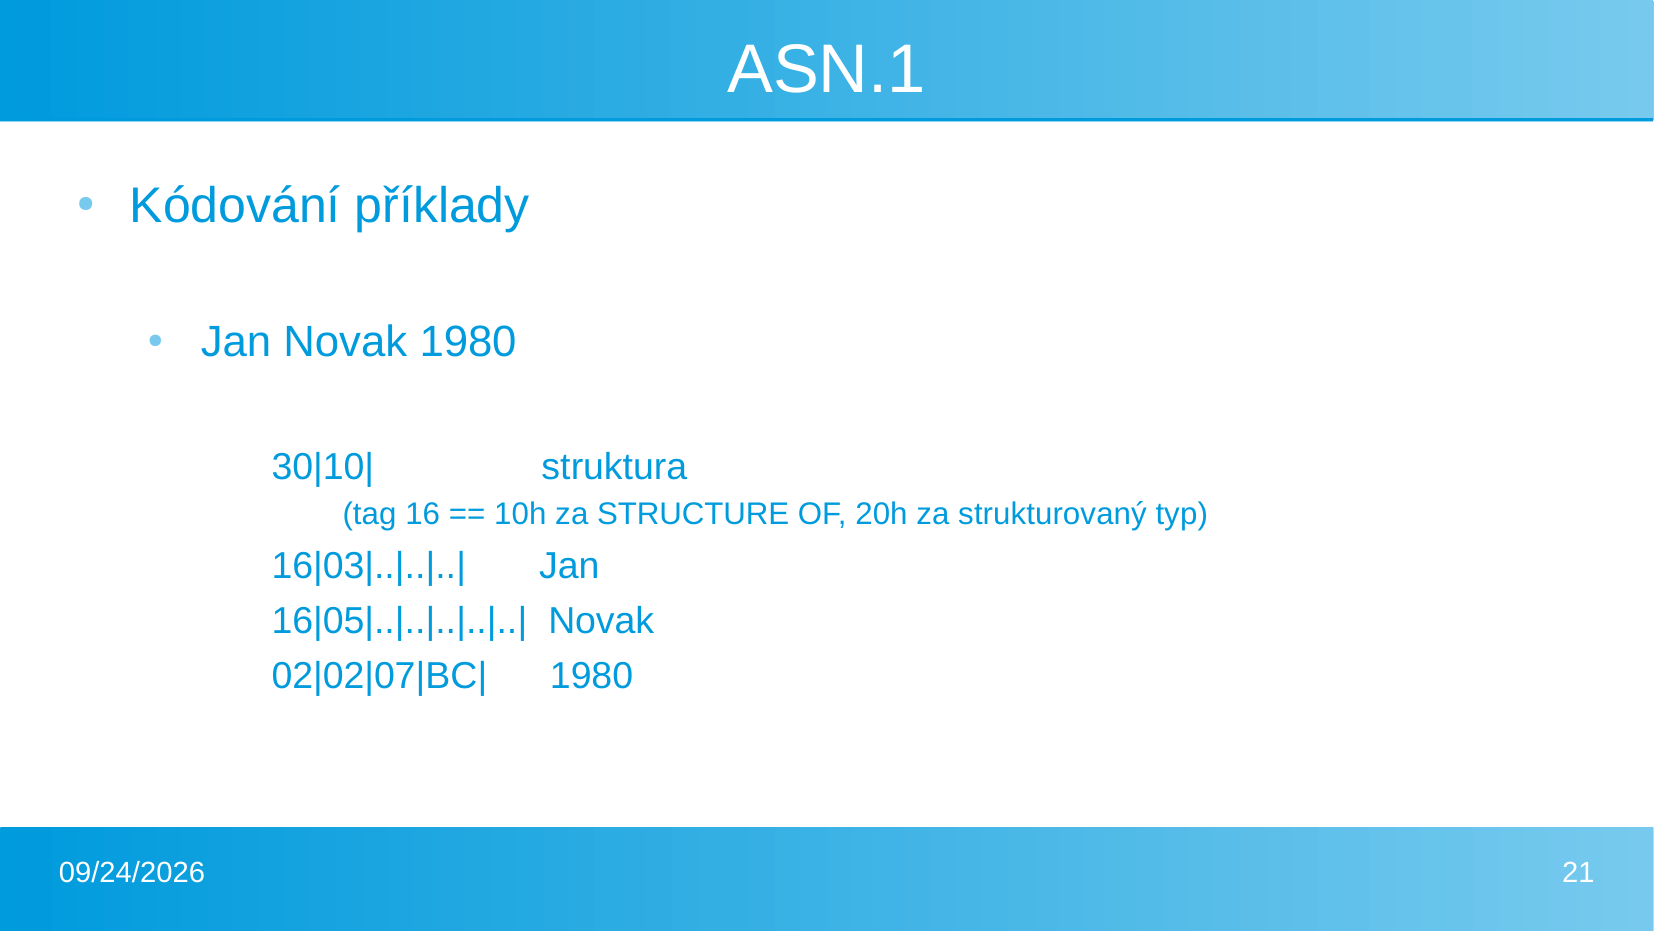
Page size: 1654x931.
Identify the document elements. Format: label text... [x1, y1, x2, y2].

list Kódování příklady Jan Novak 1980 30|10| struktura (tag 16 == 10h za STRUCTURE OF, 20h za strukturovaný typ) 16|03|..|..|..| Jan 16|05|..|..|..|..|..| Novak 02|02|07|BC| 1980 [59, 177, 1595, 768]
title ASN.1 [59, 29, 1595, 108]
